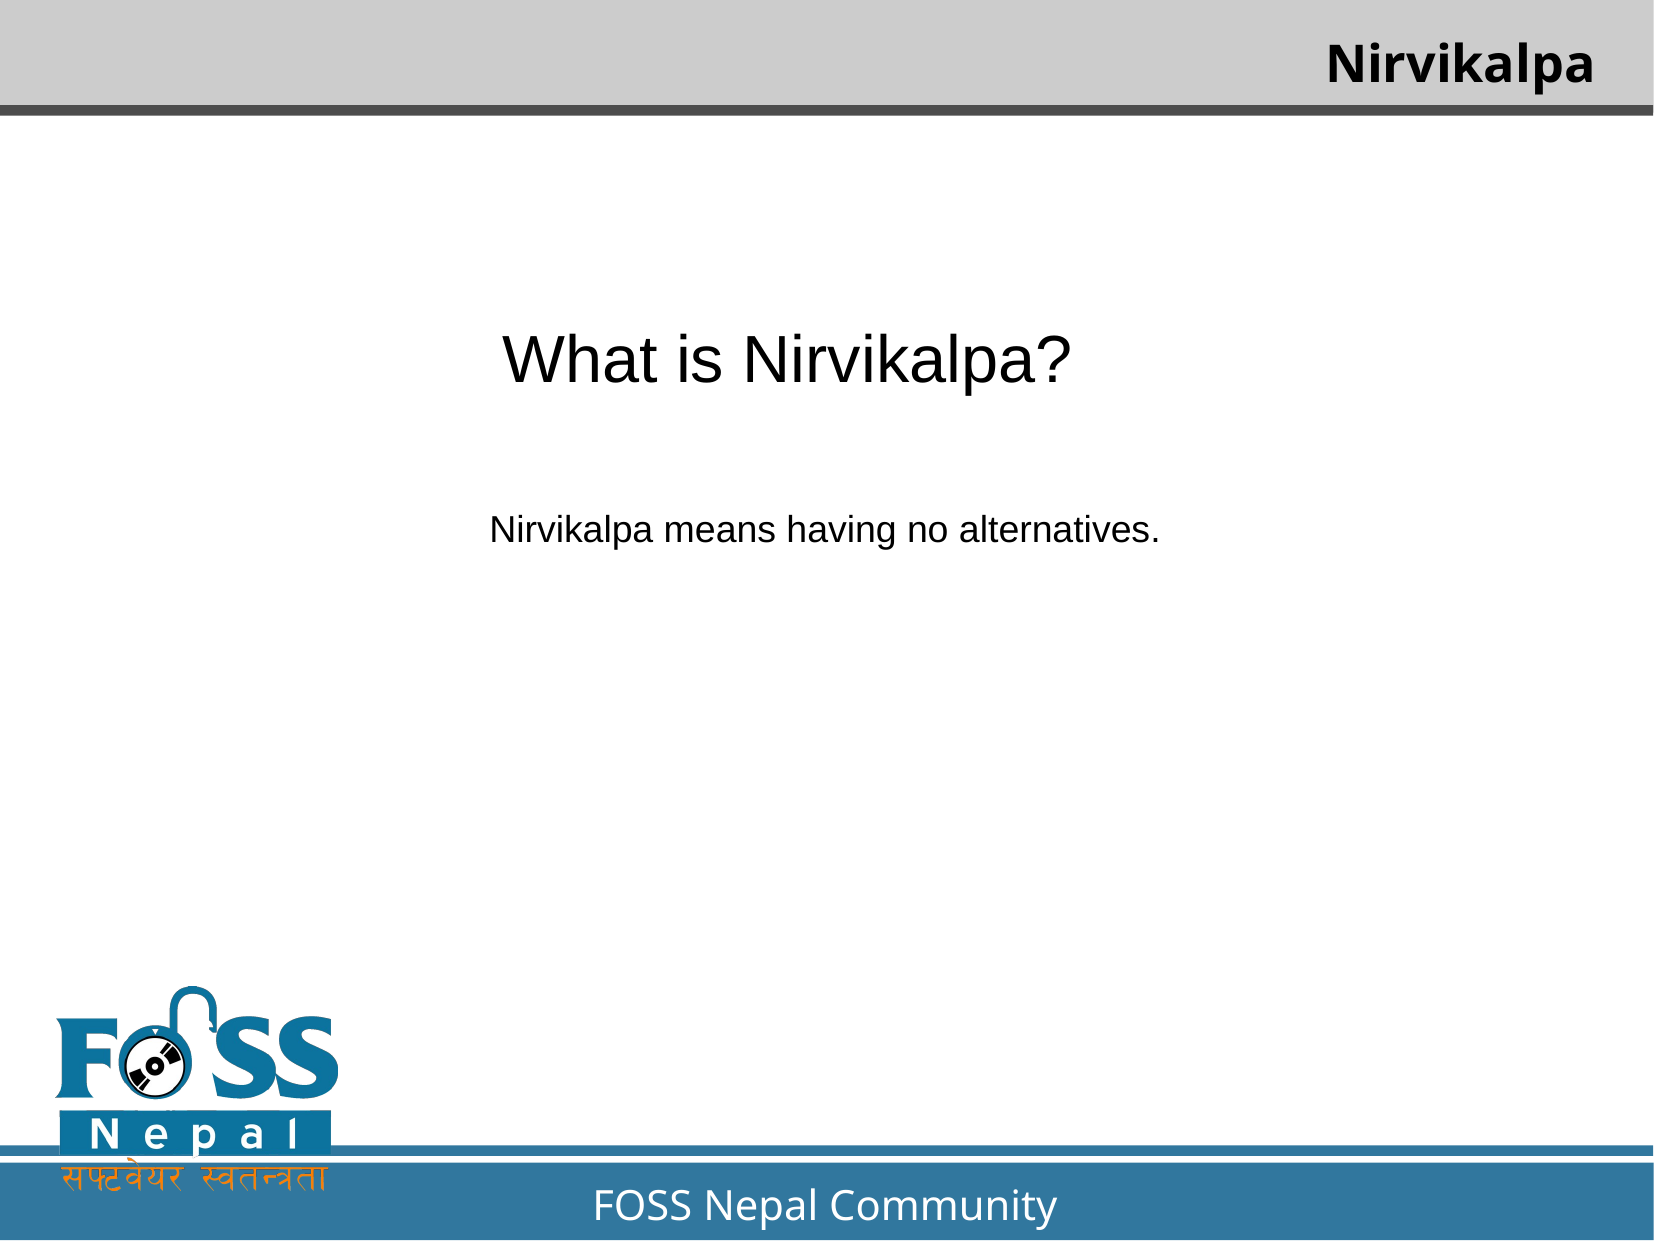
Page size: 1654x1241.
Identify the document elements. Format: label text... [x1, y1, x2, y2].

text_box Nirvikalpa means having no alternatives. [412, 501, 1238, 563]
picture [55, 986, 338, 1191]
text_box What is Nirvikalpa? [487, 314, 1088, 413]
picture [197, 986, 338, 1085]
text_box Nirvikalpa [37, 19, 1611, 95]
